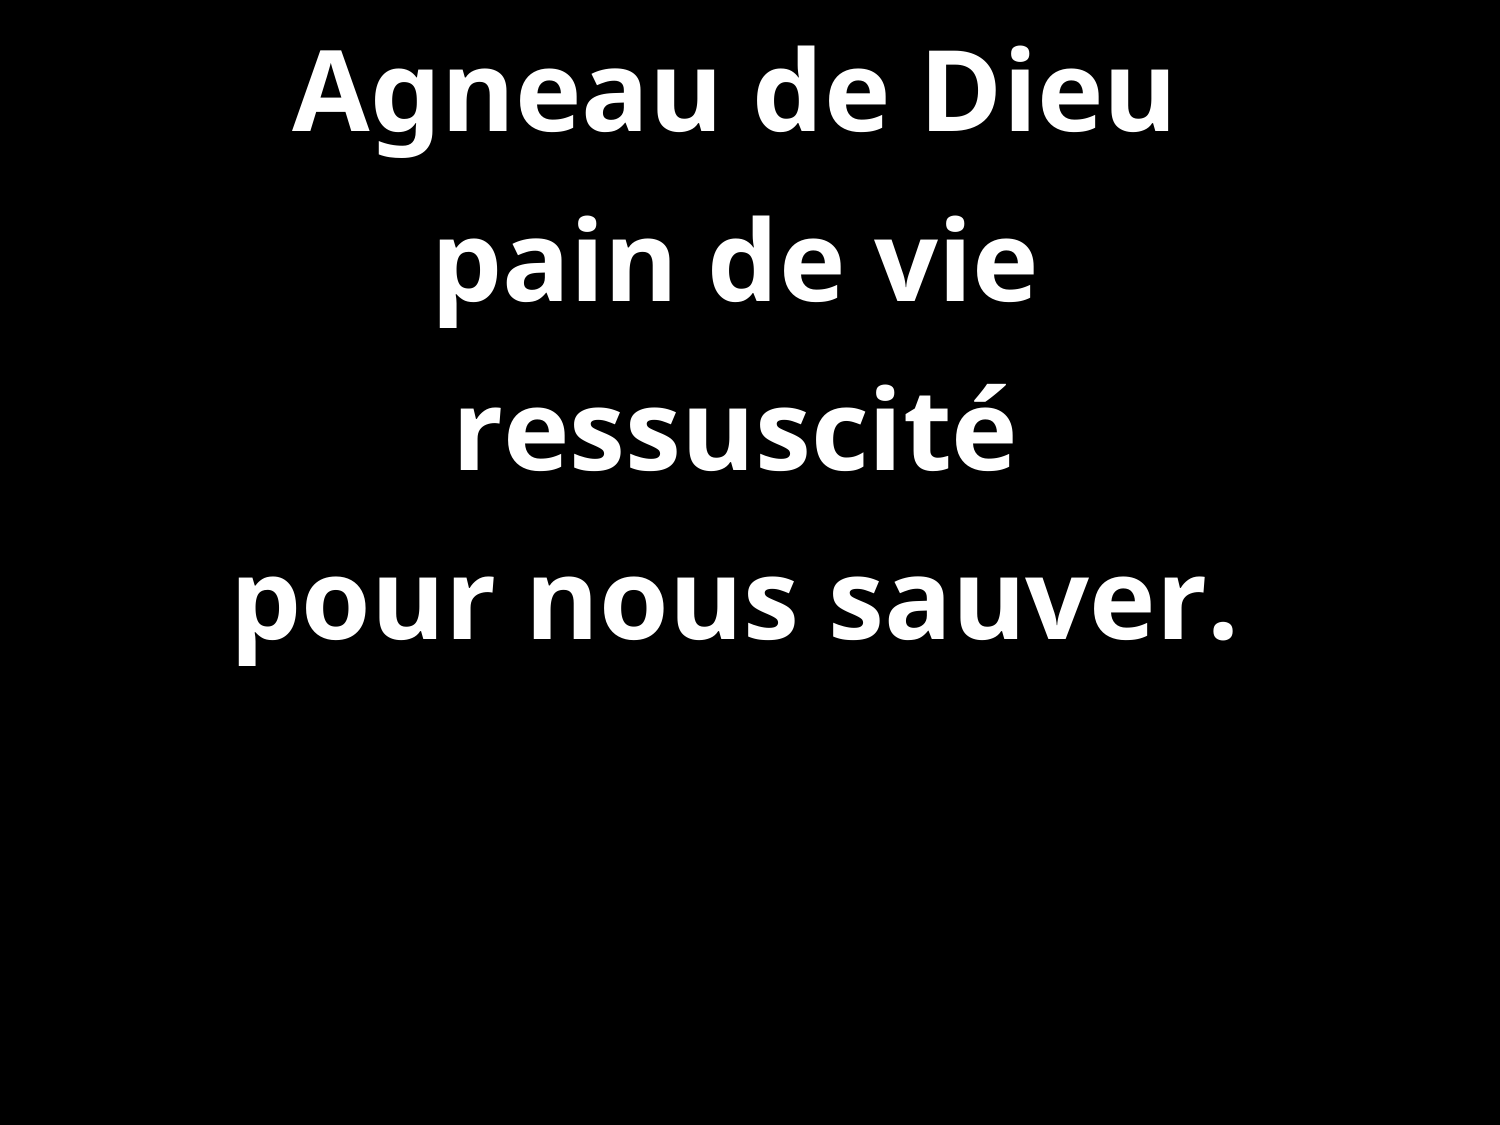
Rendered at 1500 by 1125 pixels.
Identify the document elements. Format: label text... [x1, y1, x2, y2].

list Agneau de Dieu pain de vie ressuscité pour nous sauver. [11, 11, 1489, 1111]
